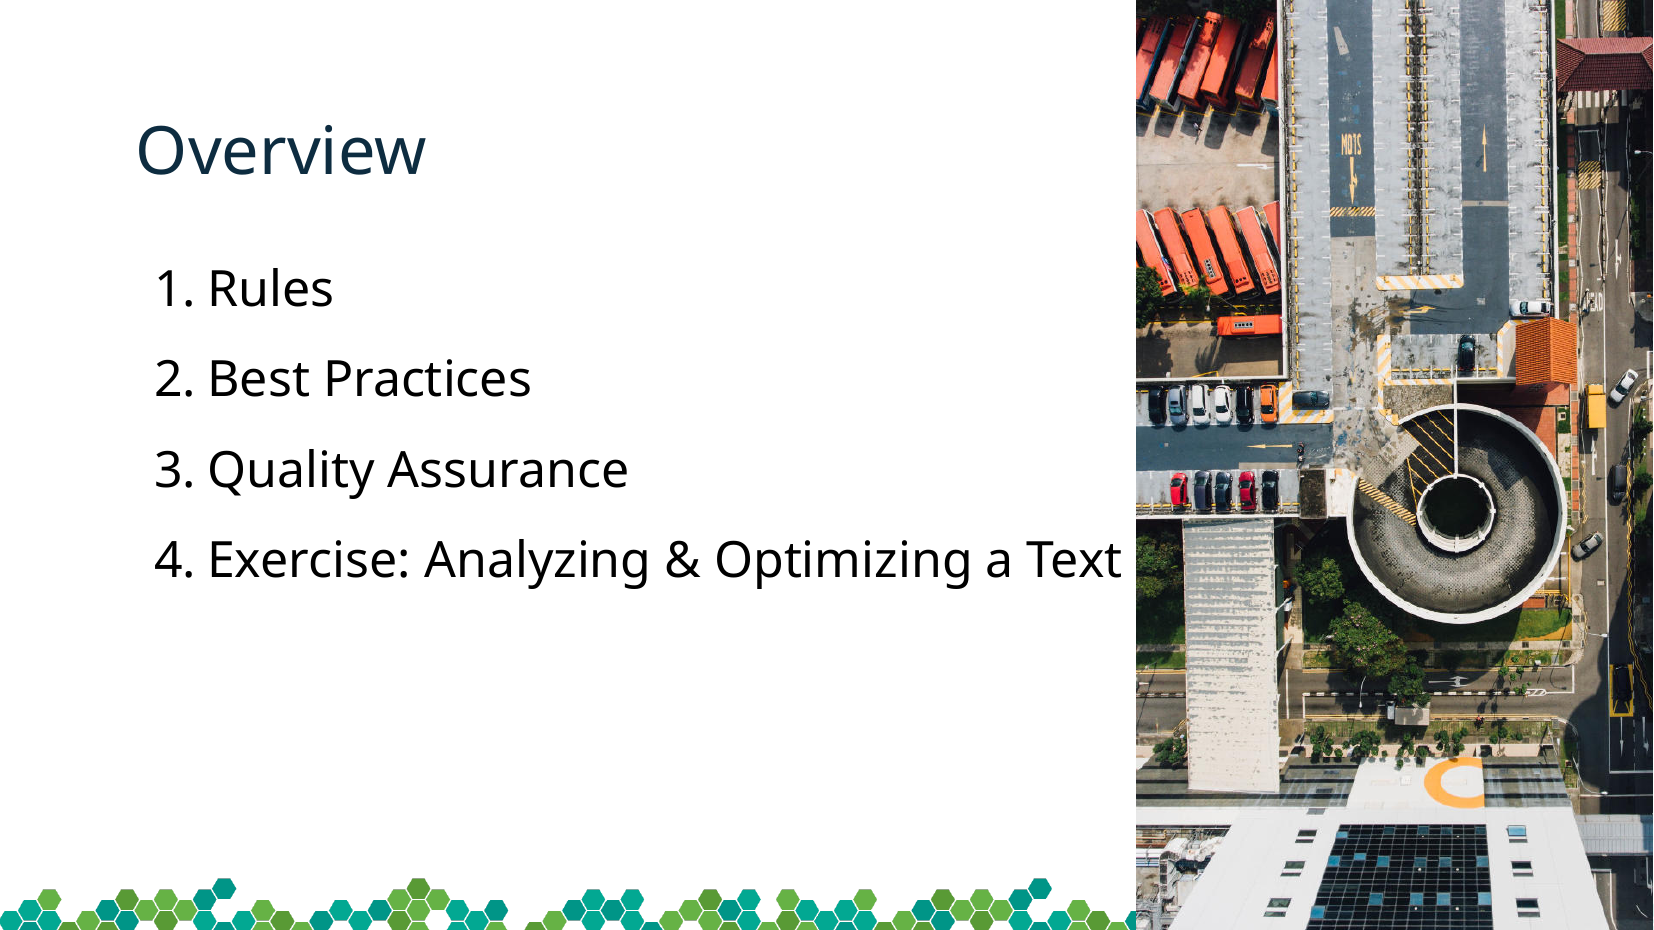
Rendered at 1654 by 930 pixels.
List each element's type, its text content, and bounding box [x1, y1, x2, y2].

title Overview [135, 72, 1136, 228]
list Rules Best Practices Quality Assurance Exercise: Analyzing & Optimizing a Text [136, 252, 1136, 793]
picture [0, 0, 1654, 930]
